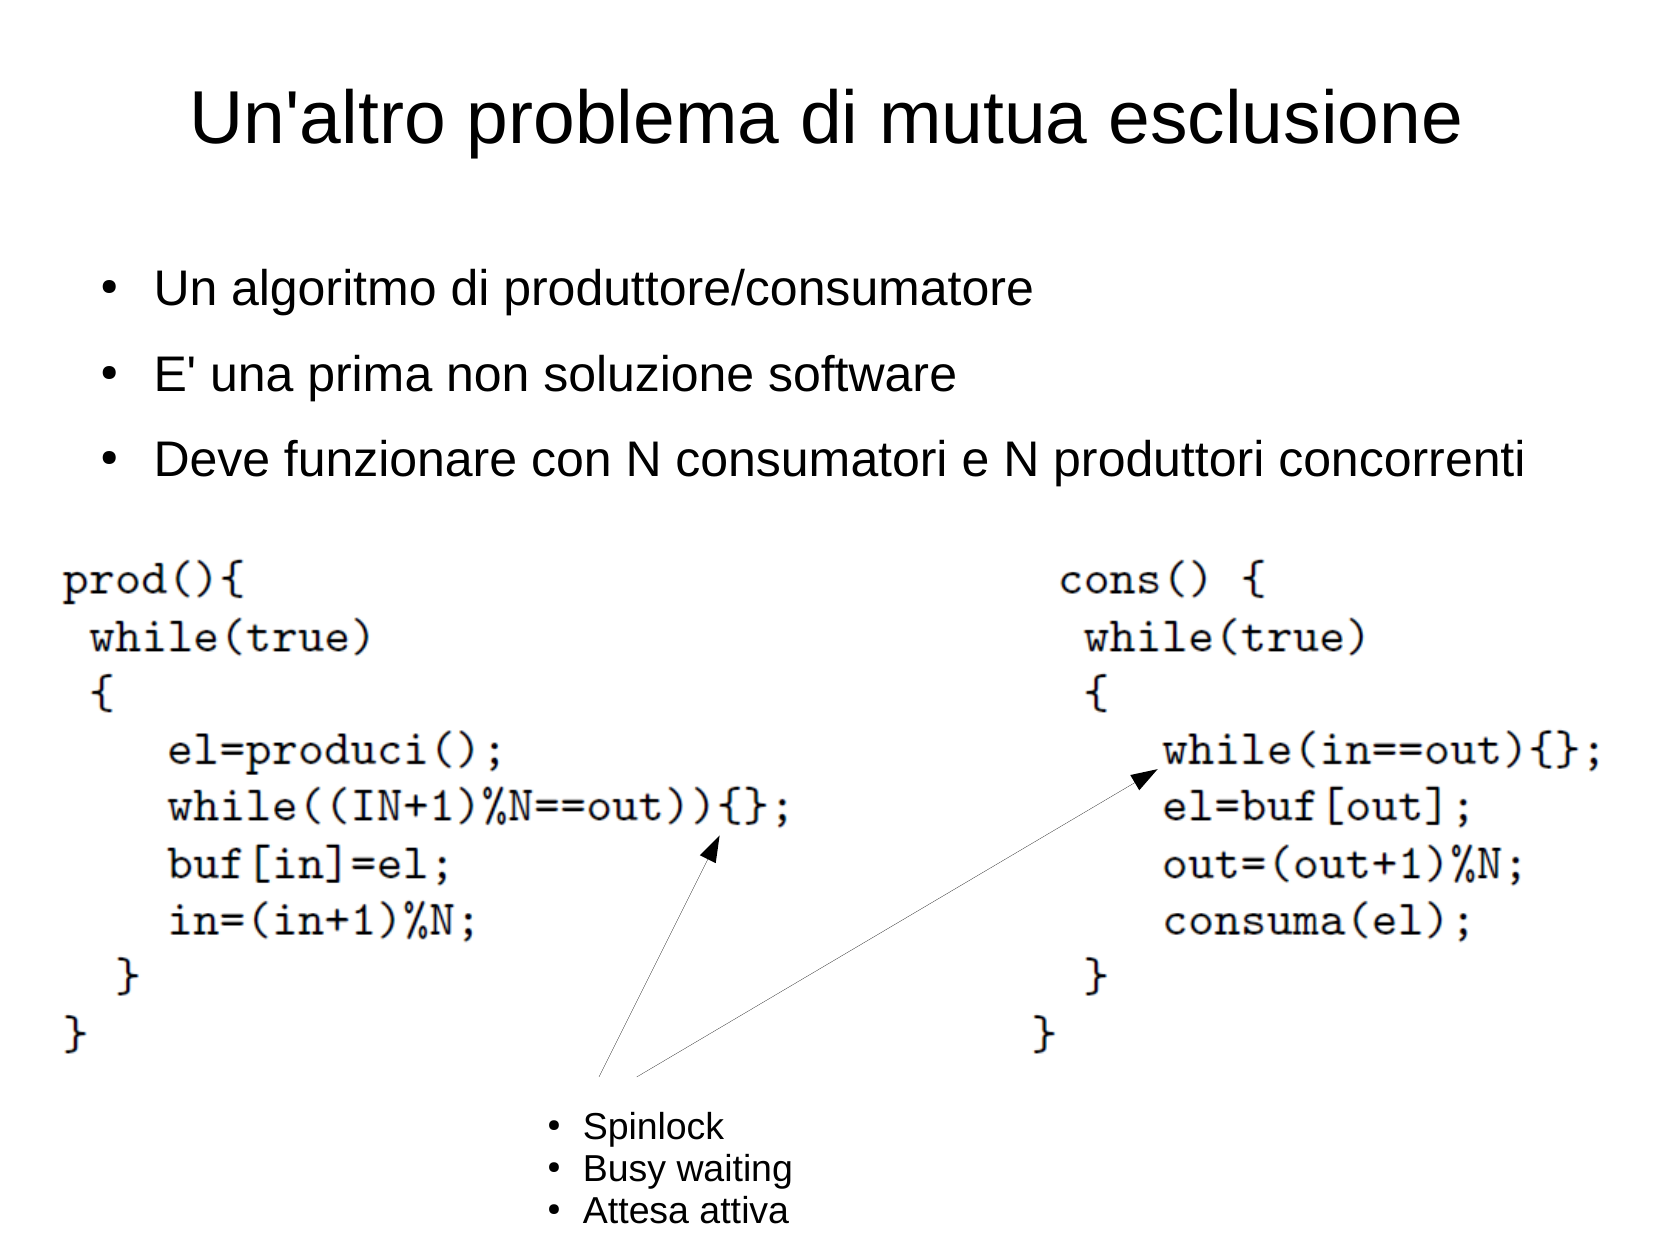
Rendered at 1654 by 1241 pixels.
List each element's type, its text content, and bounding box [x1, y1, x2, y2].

text_box Spinlock Busy waiting Attesa attiva [532, 1098, 1125, 1239]
list Un algoritmo di produttore/consumatore E' una prima non soluzione software Deve funzionare con N consumatori e N produttori concorrenti [82, 260, 1571, 513]
picture [14, 513, 1639, 1113]
title Un'altro problema di mutua esclusione [82, 13, 1571, 222]
